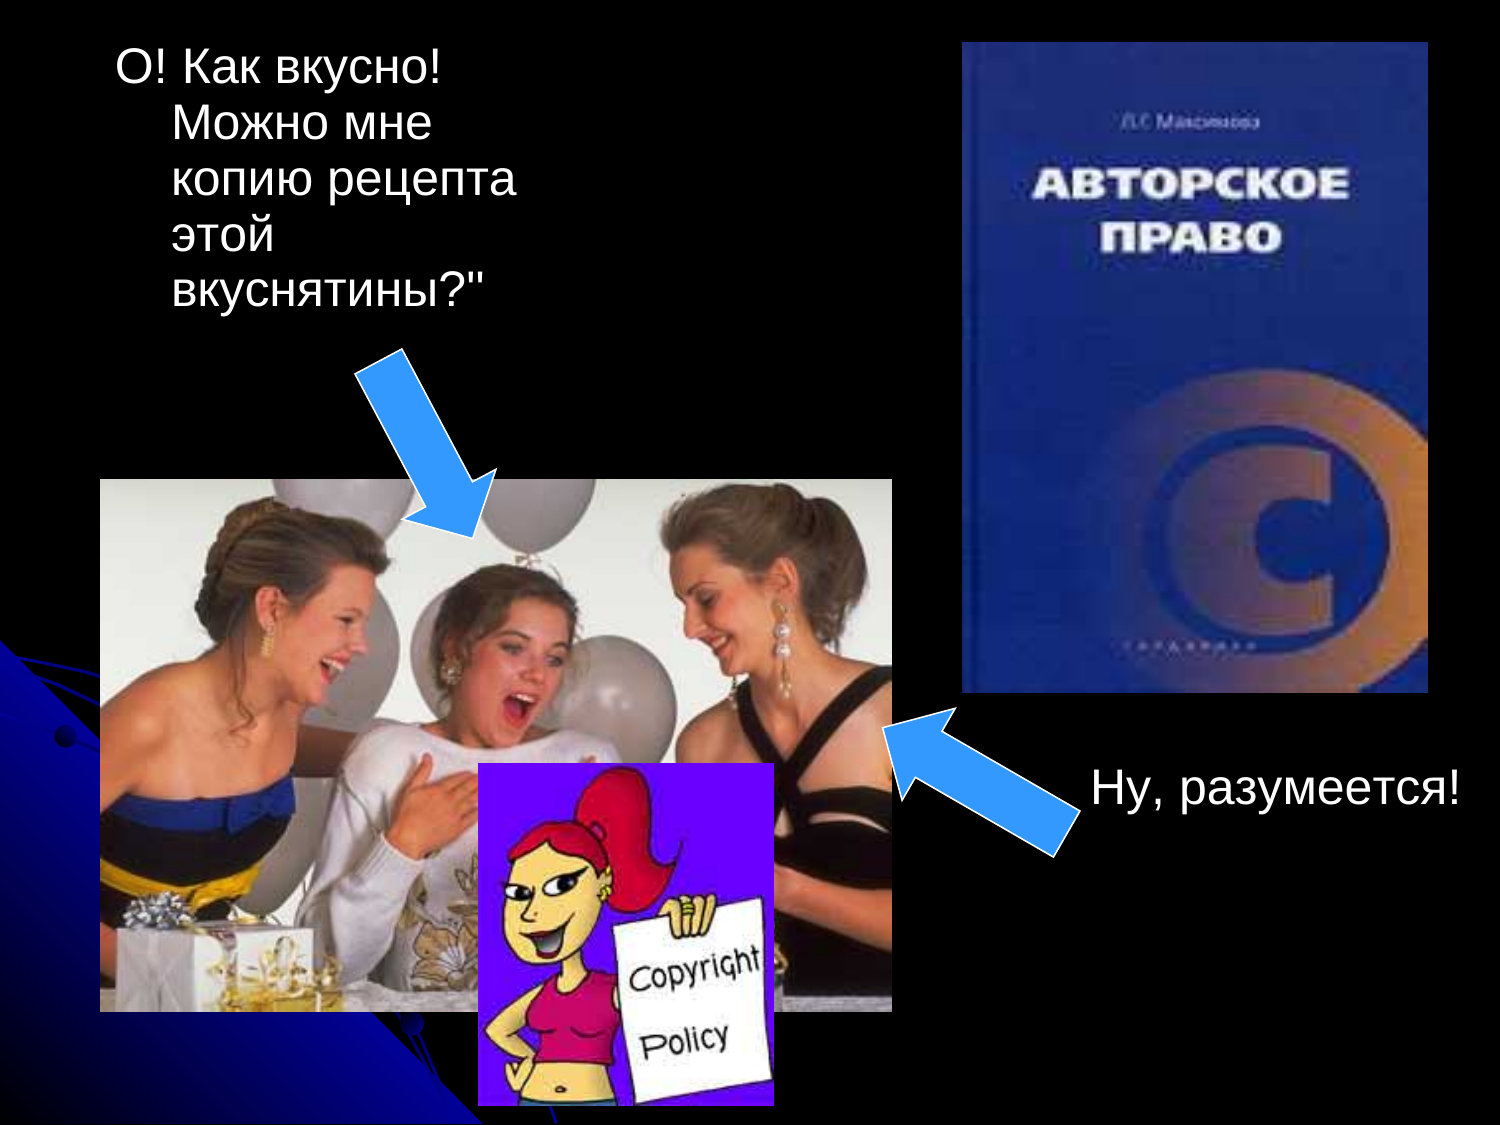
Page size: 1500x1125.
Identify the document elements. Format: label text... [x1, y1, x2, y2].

list Ну, разумеется! [1075, 751, 1500, 947]
list О! Как вкусно! Можно мне копию рецепта этой вкуснятины?'' [100, 30, 575, 356]
text_box [882, 708, 1081, 858]
picture [962, 42, 1428, 693]
picture [100, 479, 892, 1106]
text_box [354, 348, 496, 539]
